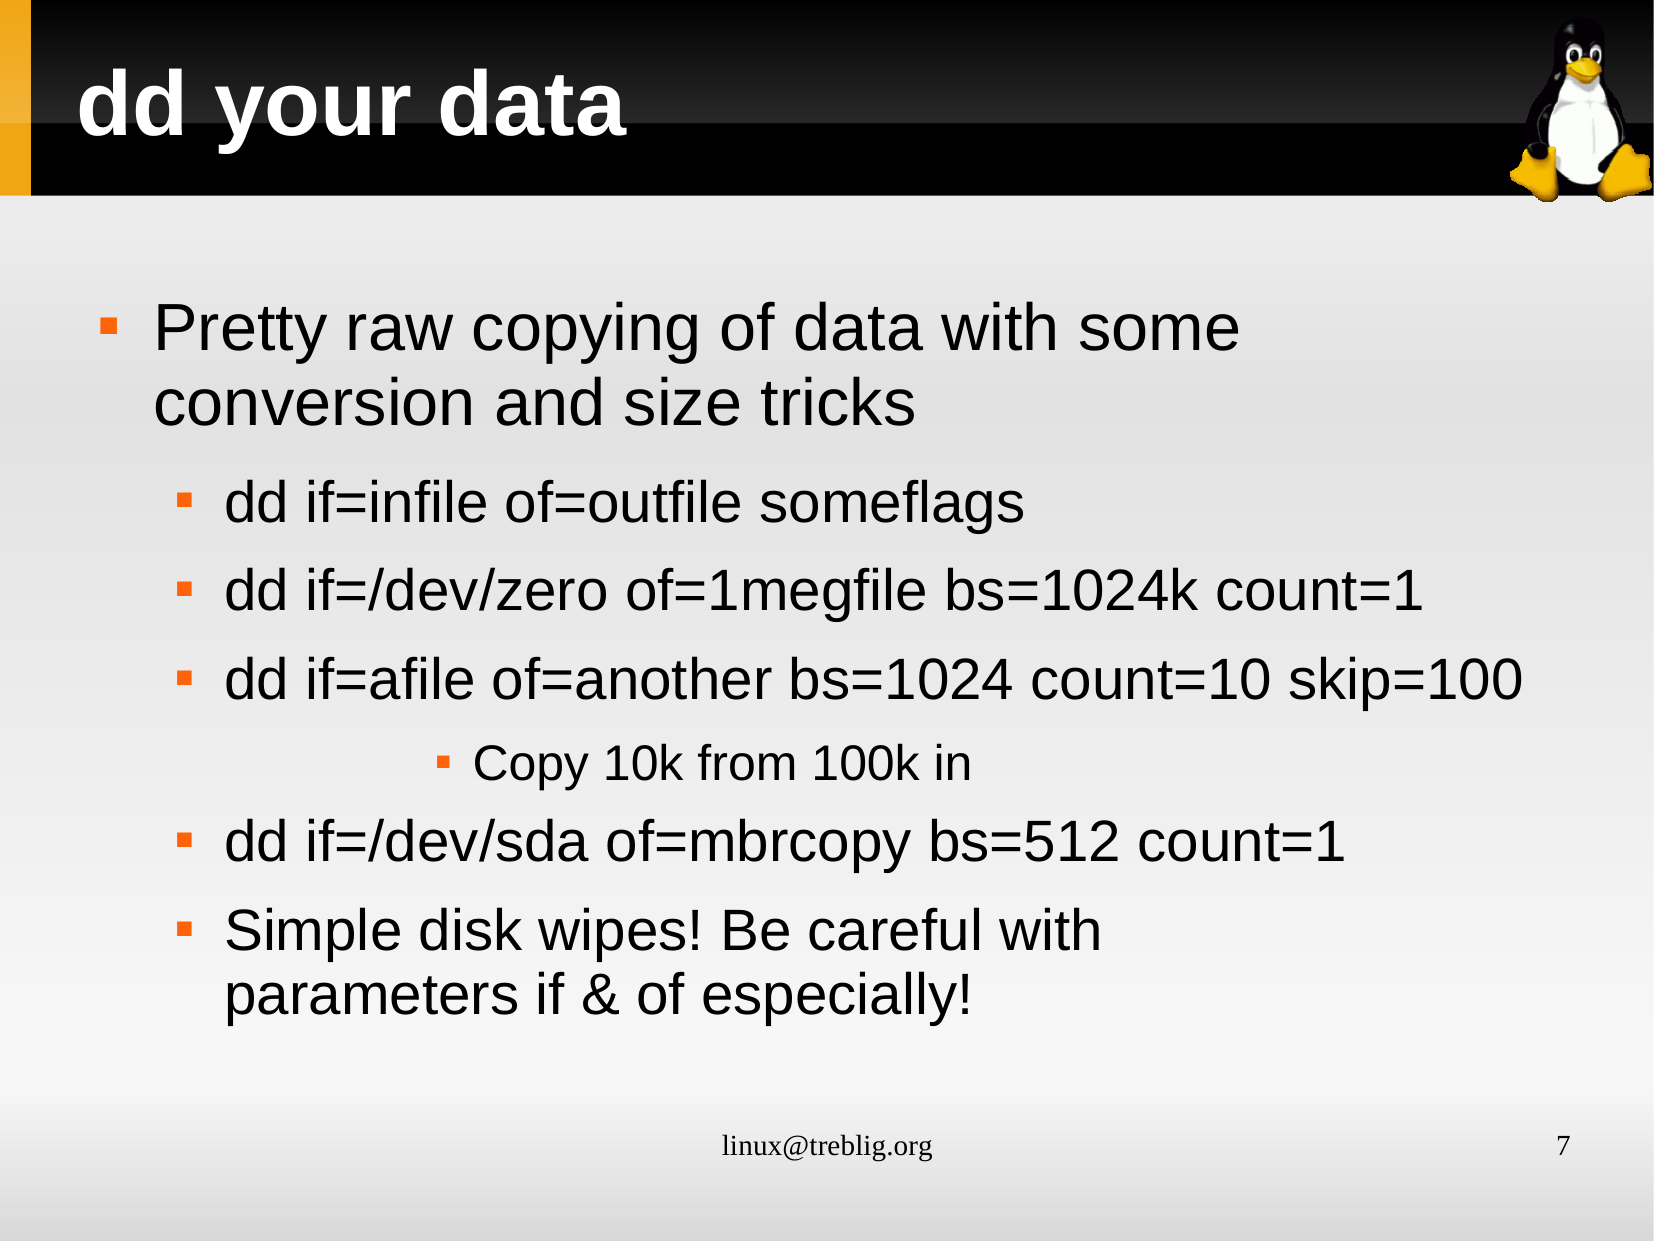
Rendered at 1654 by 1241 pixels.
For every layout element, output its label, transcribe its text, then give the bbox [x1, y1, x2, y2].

picture [0, 0, 1654, 1241]
title dd your data [76, 0, 1565, 208]
list Pretty raw copying of data with some conversion and size tricks dd if=infile of=outfile someflags dd if=/dev/zero of=1megfile bs=1024k count=1 dd if=afile of=another bs=1024 count=10 skip=100 Copy 10k from 100k in dd if=/dev/sda of=mbrcopy bs=512 count=1 Simple disk wipes! Be careful with parameters if & of especially! [82, 290, 1571, 1109]
